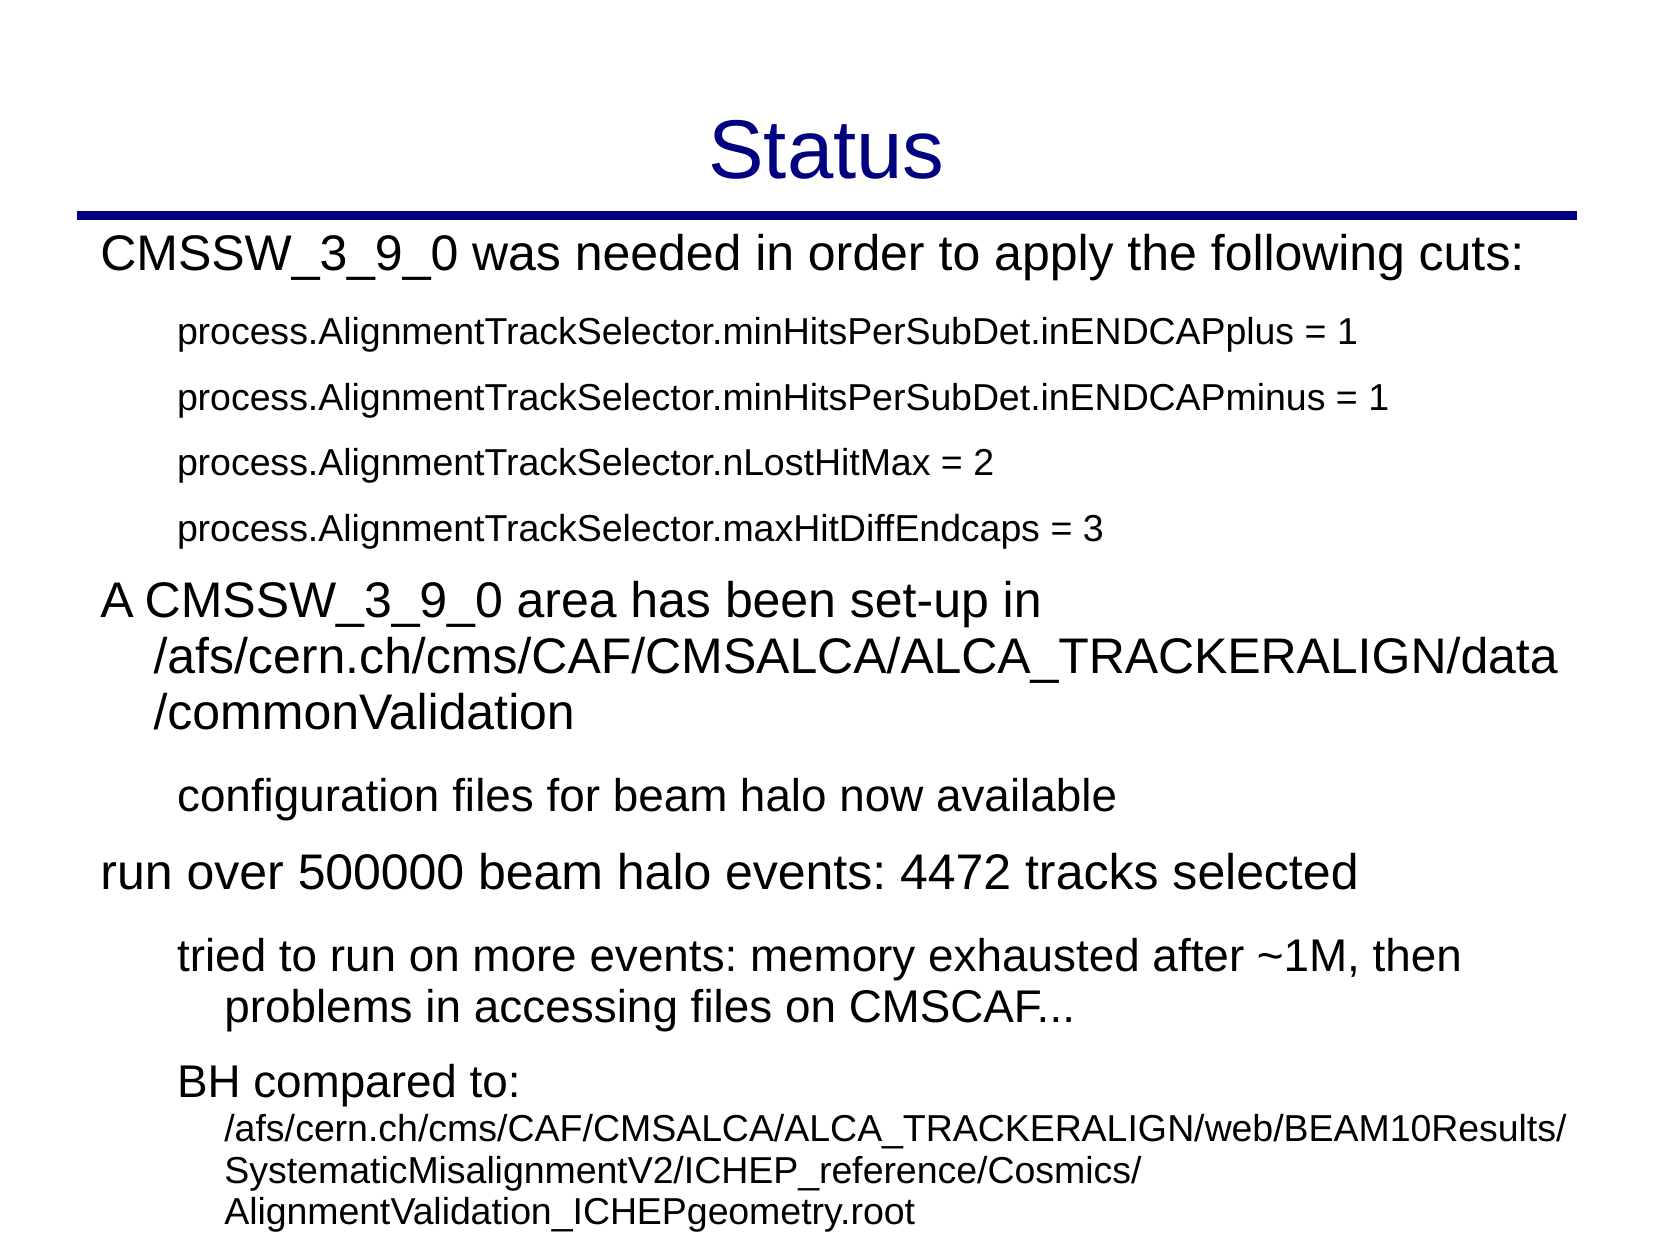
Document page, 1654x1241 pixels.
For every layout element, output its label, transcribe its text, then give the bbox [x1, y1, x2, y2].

title Status [82, 75, 1571, 225]
list CMSSW_3_9_0 was needed in order to apply the following cuts: process.AlignmentTrackSelector.minHitsPerSubDet.inENDCAPplus = 1 process.AlignmentTrackSelector.minHitsPerSubDet.inENDCAPminus = 1 process.AlignmentTrackSelector.nLostHitMax = 2 process.AlignmentTrackSelector.maxHitDiffEndcaps = 3 A CMSSW_3_9_0 area has been set-up in /afs/cern.ch/cms/CAF/CMSALCA/ALCA_TRACKERALIGN/data/commonValidation configuration files for beam halo now available run over 500000 beam halo events: 4472 tracks selected tried to run on more events: memory exhausted after ~1M, then problems in accessing files on CMSCAF... BH compared to: /afs/cern.ch/cms/CAF/CMSALCA/ALCA_TRACKERALIGN/web/BEAM10Results/SystematicMisalignmentV2/ICHEP_reference/Cosmics/AlignmentValidation_ICHEPgeometry.root [82, 225, 1571, 1192]
